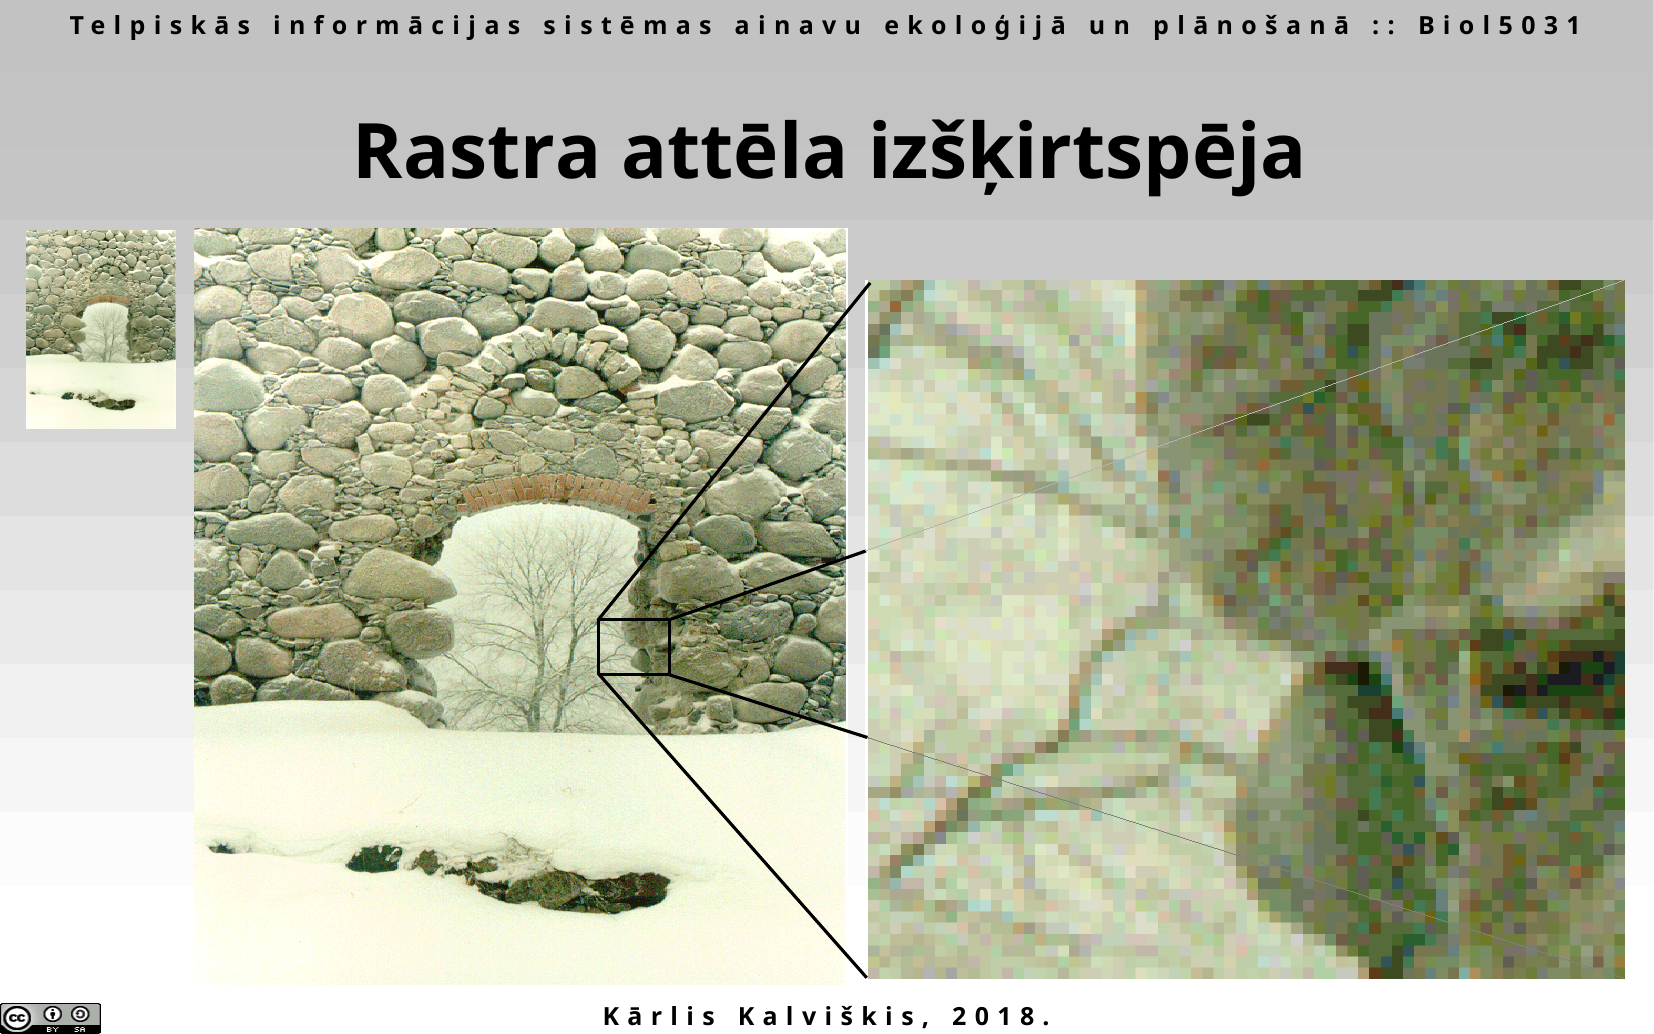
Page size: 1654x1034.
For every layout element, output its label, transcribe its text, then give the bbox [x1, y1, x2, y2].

picture [0, 0, 1654, 1034]
title Rastra attēla izšķirtspēja [34, 50, 1626, 247]
